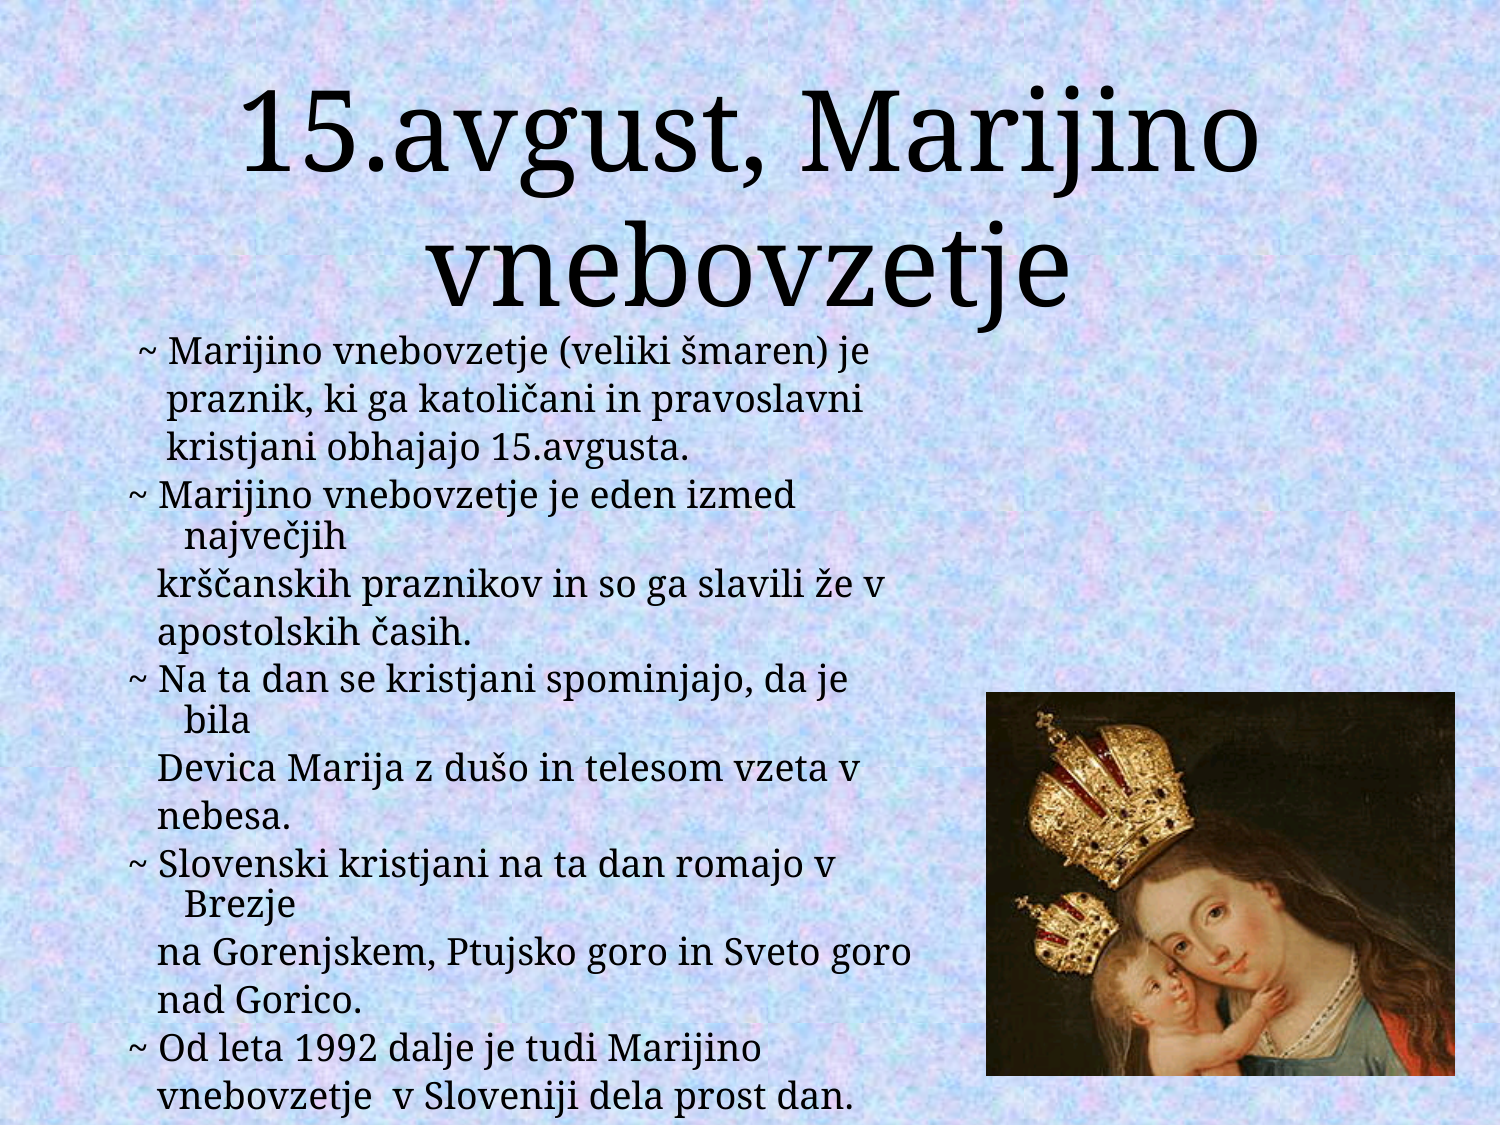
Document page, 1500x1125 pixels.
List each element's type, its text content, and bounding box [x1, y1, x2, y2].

title 15.avgust, Marijino vnebovzetje [112, 99, 1388, 288]
list ~ Marijino vnebovzetje (veliki šmaren) je praznik, ki ga katoličani in pravoslavni kristjani obhajajo 15.avgusta. ~ Marijino vnebovzetje je eden izmed največjih krščanskih praznikov in so ga slavili že v apostolskih časih. ~ Na ta dan se kristjani spominjajo, da je bila Devica Marija z dušo in telesom vzeta v nebesa. ~ Slovenski kristjani na ta dan romajo v Brezje na Gorenjskem, Ptujsko goro in Sveto goro nad Gorico. ~ Od leta 1992 dalje je tudi Marijino vnebovzetje v Sloveniji dela prost dan. [112, 324, 939, 1059]
picture [0, 0, 1500, 1125]
